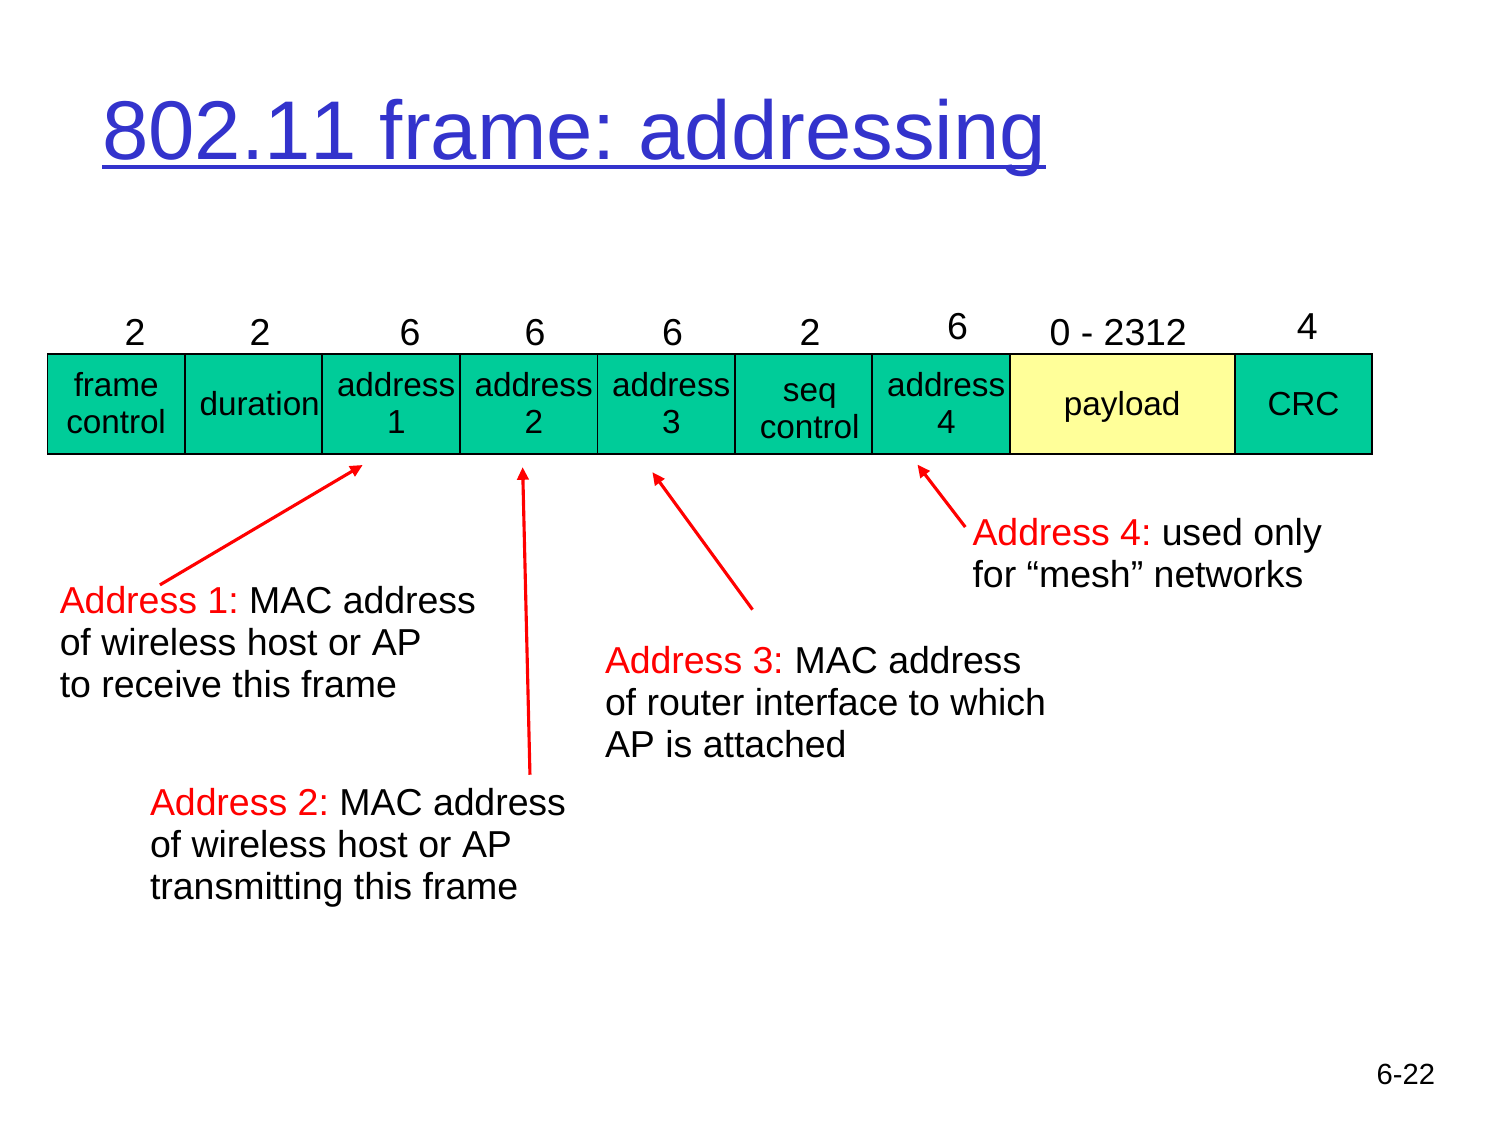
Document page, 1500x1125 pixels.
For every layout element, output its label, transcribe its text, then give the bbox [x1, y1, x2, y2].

text_box Address 2: MAC address of wireless host or AP transmitting this frame [135, 774, 582, 916]
text_box frame control [47, 353, 184, 454]
text_box CRC [1234, 353, 1373, 454]
text_box 6 [384, 303, 436, 362]
text_box Address 3: MAC address of router interface to which AP is attached [590, 631, 1091, 774]
text_box 6 [509, 303, 561, 362]
text_box 2 [784, 303, 836, 362]
text_box seq control [744, 363, 875, 454]
text_box 2 [109, 303, 161, 362]
text_box address 1 [322, 353, 459, 454]
text_box address 3 [597, 353, 734, 454]
text_box Address 4: used only for “mesh” networks [957, 503, 1386, 604]
text_box duration [184, 353, 322, 454]
text_box 2 [234, 303, 286, 362]
text_box address 2 [459, 353, 597, 454]
text_box 6 [932, 297, 983, 355]
text_box payload [1009, 353, 1234, 454]
text_box 6 [647, 303, 698, 362]
text_box 0 - 2312 [1034, 303, 1202, 362]
title 802.11 frame: addressing [87, 37, 1363, 225]
text_box 4 [1282, 297, 1333, 355]
text_box address 4 [873, 353, 1009, 454]
text_box Address 1: MAC address of wireless host or AP to receive this frame [45, 571, 491, 714]
